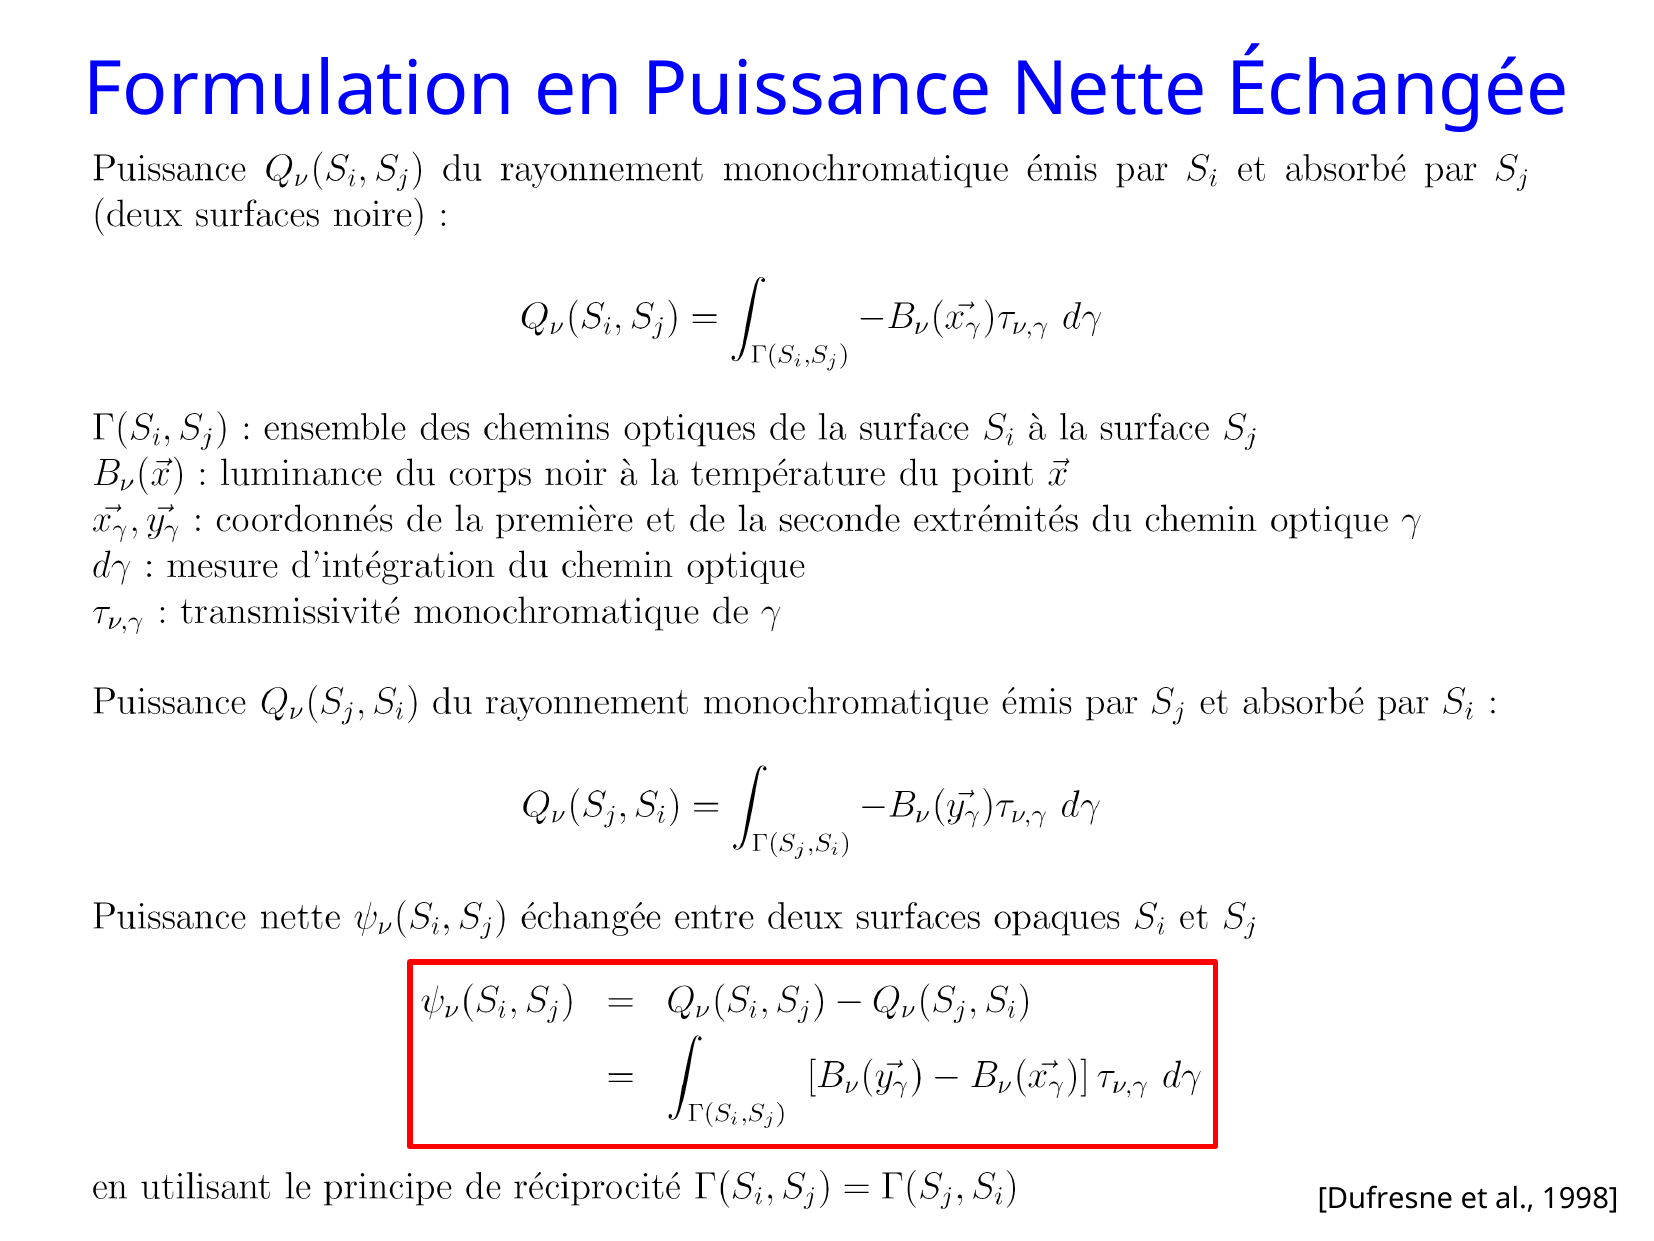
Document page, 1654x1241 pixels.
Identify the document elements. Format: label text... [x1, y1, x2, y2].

title Formulation en Puissance Nette Échangée [82, 16, 1571, 155]
text_box [Dufresne et al., 1998] [1170, 1174, 1634, 1231]
picture [72, 139, 1549, 1224]
